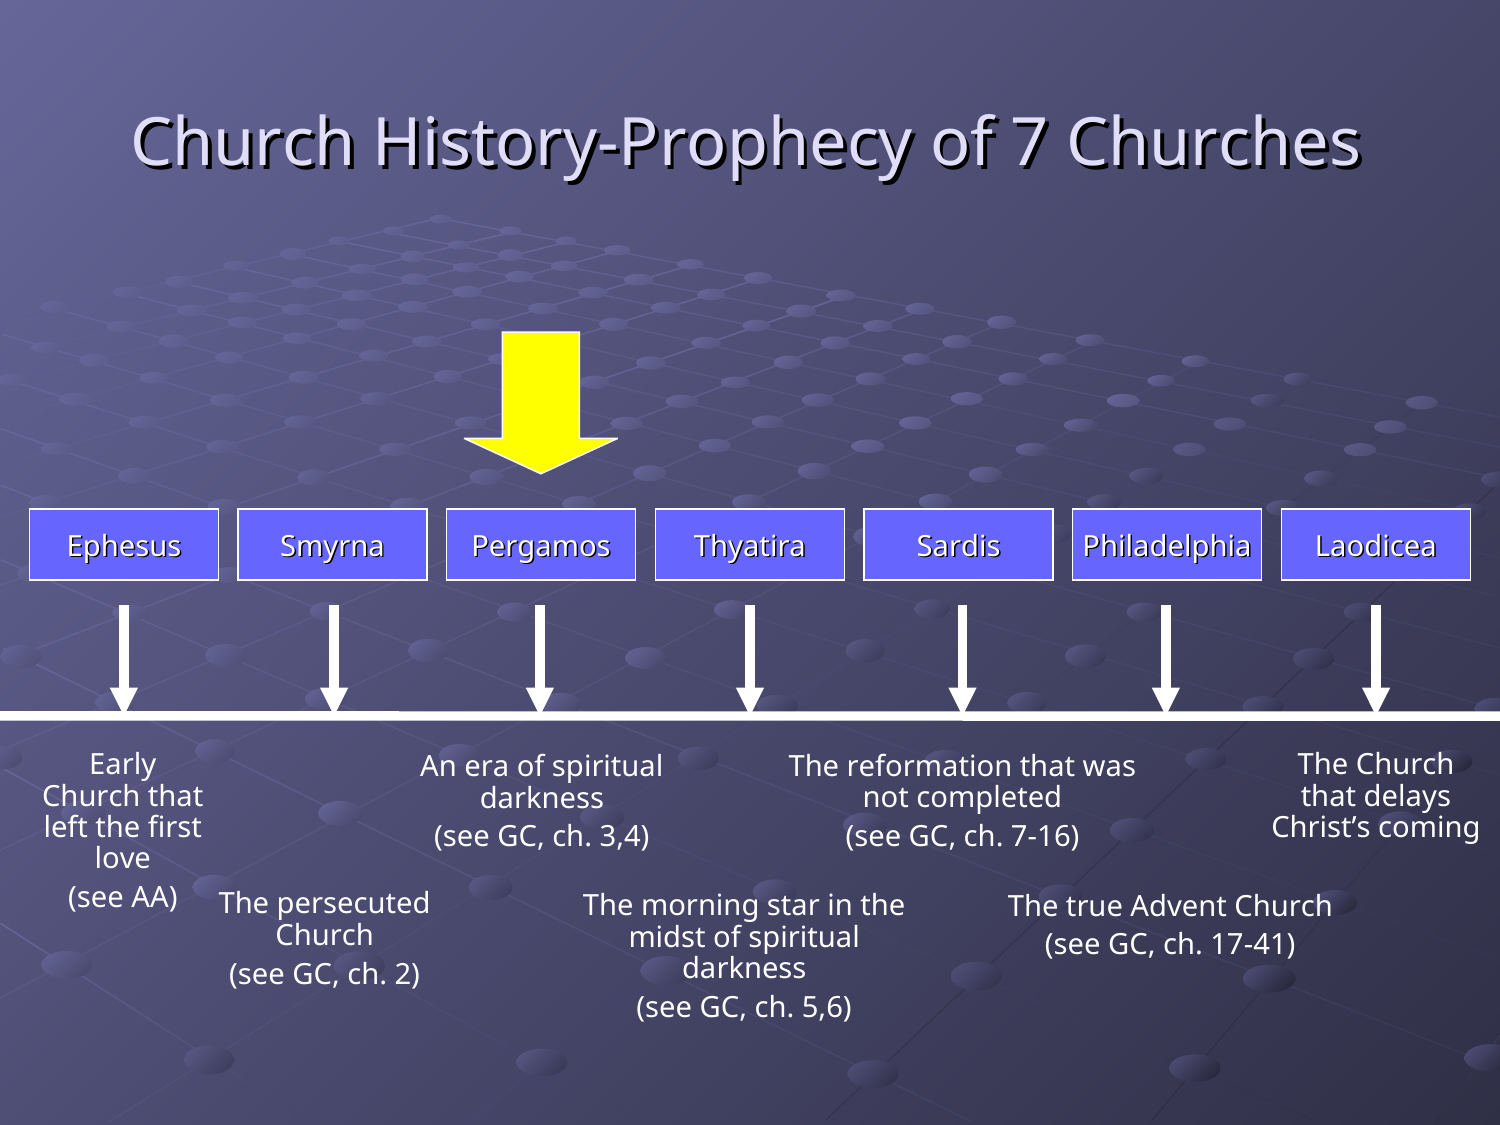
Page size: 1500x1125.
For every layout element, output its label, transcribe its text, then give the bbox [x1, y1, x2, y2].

text_box Early Church that left the first love (see AA) [22, 741, 224, 922]
text_box Smyrna [237, 509, 428, 580]
text_box The persecuted Church (see GC, ch. 2) [171, 881, 479, 999]
text_box Laodicea [1281, 509, 1471, 580]
text_box The Church that delays Christ’s coming [1252, 741, 1500, 852]
text_box Sardis [864, 509, 1054, 580]
text_box The reformation that was not completed (see GC, ch. 7-16) [773, 743, 1152, 861]
text_box Philadelphia [1072, 509, 1262, 580]
text_box The morning star in the midst of spiritual darkness (see GC, ch. 5,6) [549, 882, 940, 1032]
title Church History-Prophecy of 7 Churches [34, 45, 1460, 233]
text_box Ephesus [29, 509, 219, 580]
text_box Thyatira [655, 509, 845, 580]
text_box The true Advent Church (see GC, ch. 17-41) [963, 883, 1378, 970]
text_box An era of spiritual darkness (see GC, ch. 3,4) [363, 744, 721, 862]
text_box Pergamos [446, 509, 636, 580]
text_box [464, 332, 618, 474]
